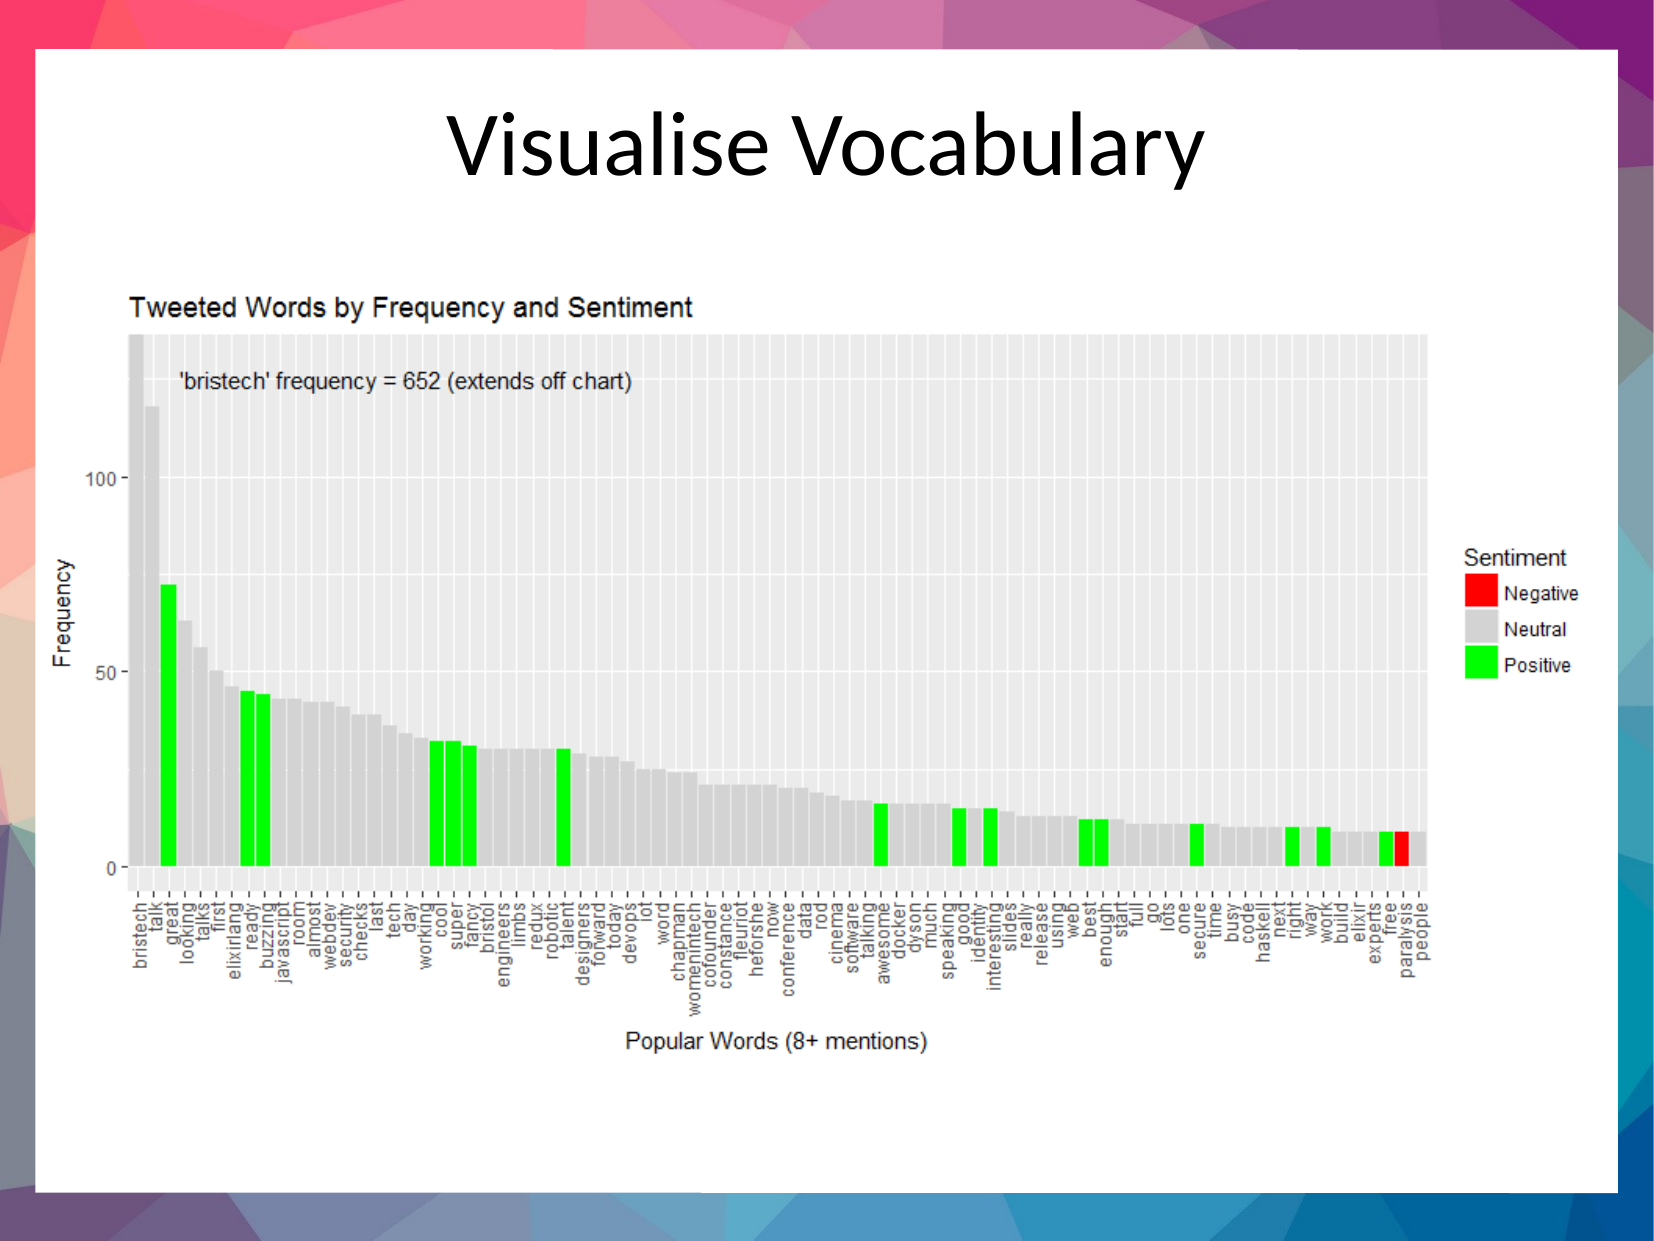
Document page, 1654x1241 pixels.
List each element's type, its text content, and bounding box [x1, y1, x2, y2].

picture [1385, 1106, 1654, 1241]
title Visualise Vocabulary [82, 49, 1571, 257]
picture [0, 0, 1654, 1241]
picture [39, 283, 1603, 1065]
